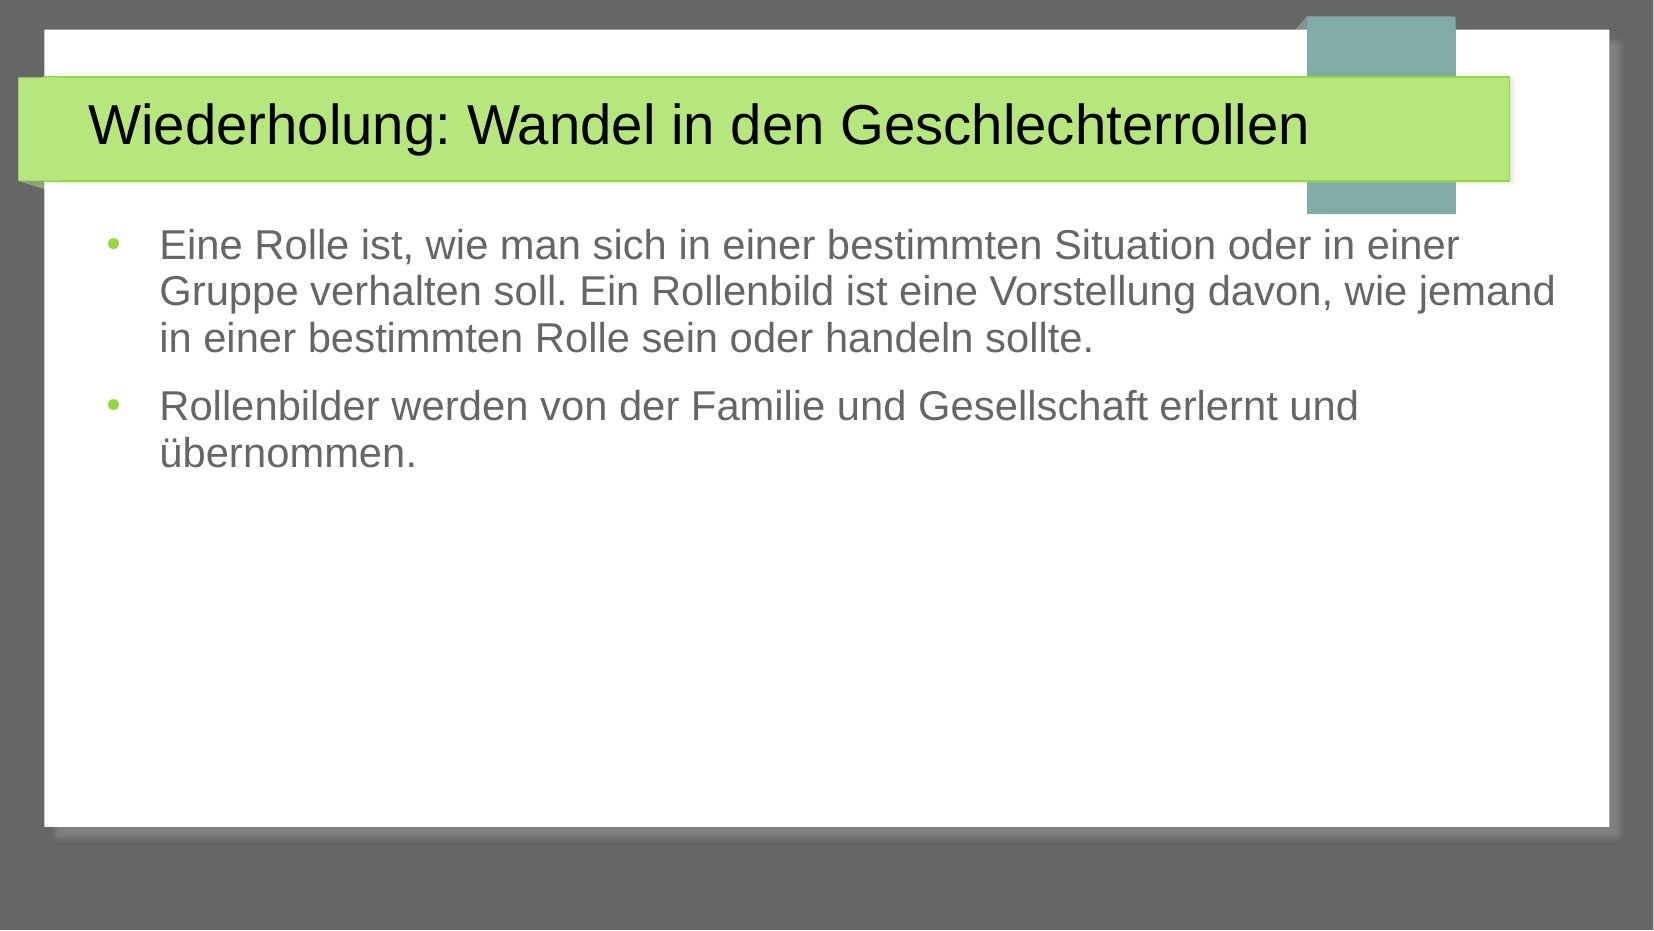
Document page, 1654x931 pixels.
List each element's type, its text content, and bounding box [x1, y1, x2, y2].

list Eine Rolle ist, wie man sich in einer bestimmten Situation oder in einer Gruppe verhalten soll. Ein Rollenbild ist eine Vorstellung davon, wie jemand in einer bestimmten Rolle sein oder handeln sollte. Rollenbilder werden von der Familie und Gesellschaft erlernt und übernommen. [88, 221, 1565, 813]
title Wiederholung: Wandel in den Geschlechterrollen [88, 73, 1506, 178]
